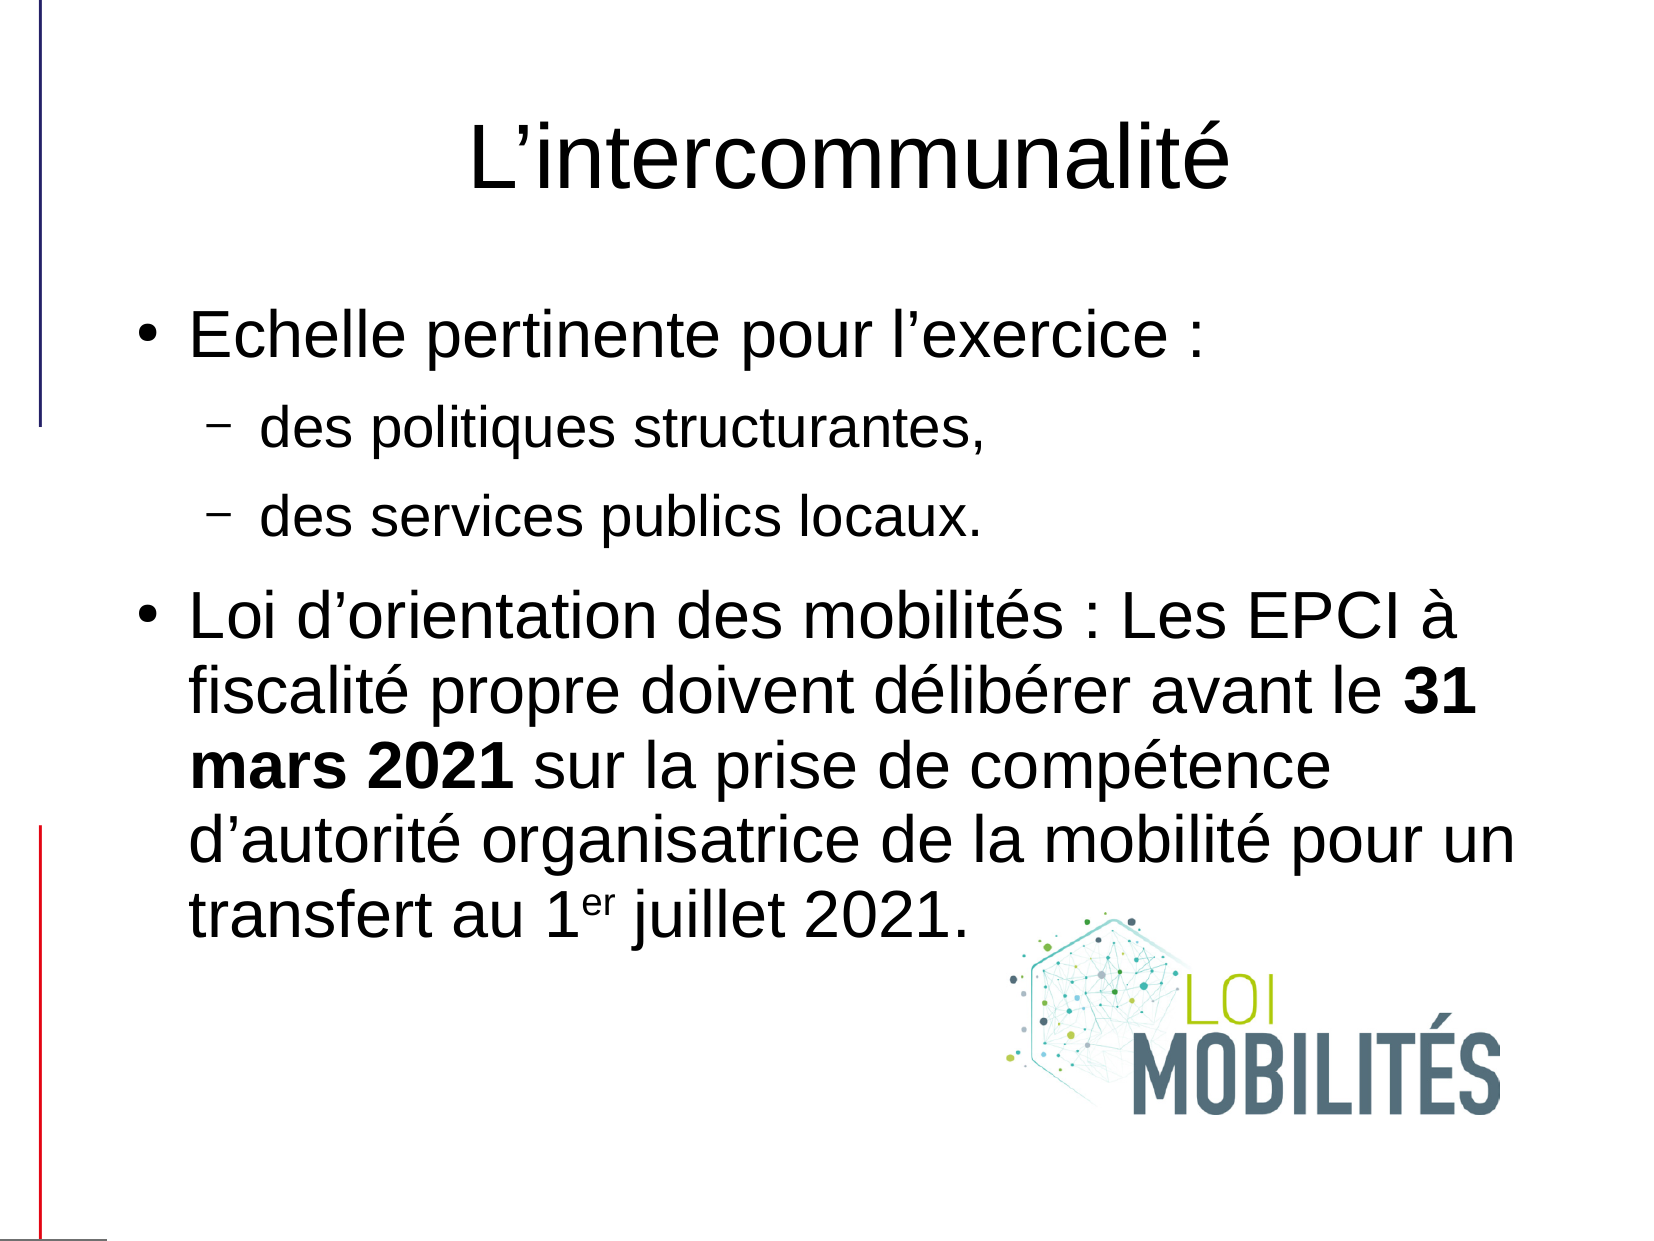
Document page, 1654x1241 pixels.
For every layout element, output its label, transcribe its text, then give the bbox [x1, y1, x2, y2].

picture [984, 909, 1512, 1126]
picture [0, 0, 107, 1241]
list Echelle pertinente pour l’exercice : des politiques structurantes, des services publics locaux. Loi d’orientation des mobilités : Les EPCI à fiscalité propre doivent délibérer avant le 31 mars 2021 sur la prise de compétence d’autorité organisatrice de la mobilité pour un transfert au 1er juillet 2021. [118, 296, 1607, 1016]
title L’intercommunalité [107, 52, 1595, 260]
